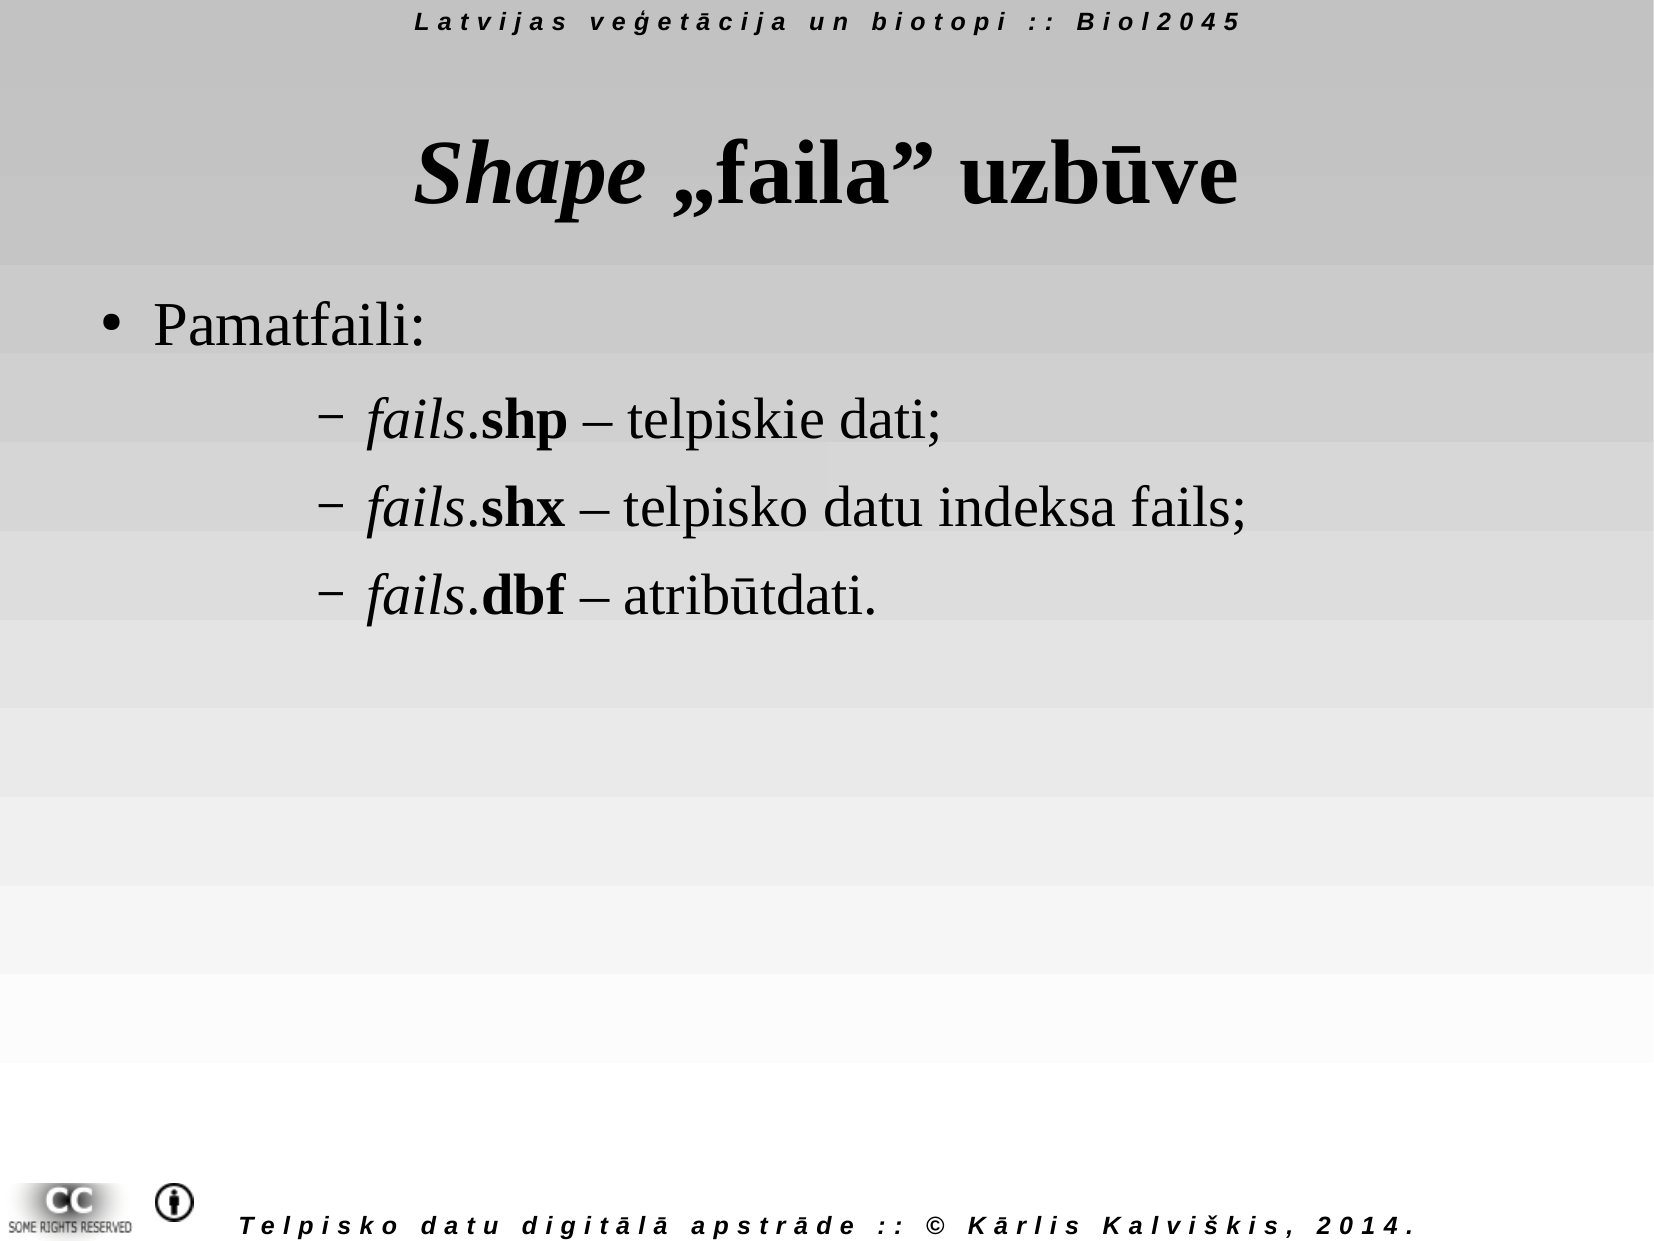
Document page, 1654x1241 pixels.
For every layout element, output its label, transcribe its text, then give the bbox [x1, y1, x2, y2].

title Shape „faila” uzbūve [29, 56, 1625, 289]
picture [0, 0, 1654, 1241]
list Pamatfaili: fails.shp – telpiskie dati; fails.shx – telpisko datu indeksa fails; fails.dbf – atribūtdati. [82, 289, 1571, 1098]
